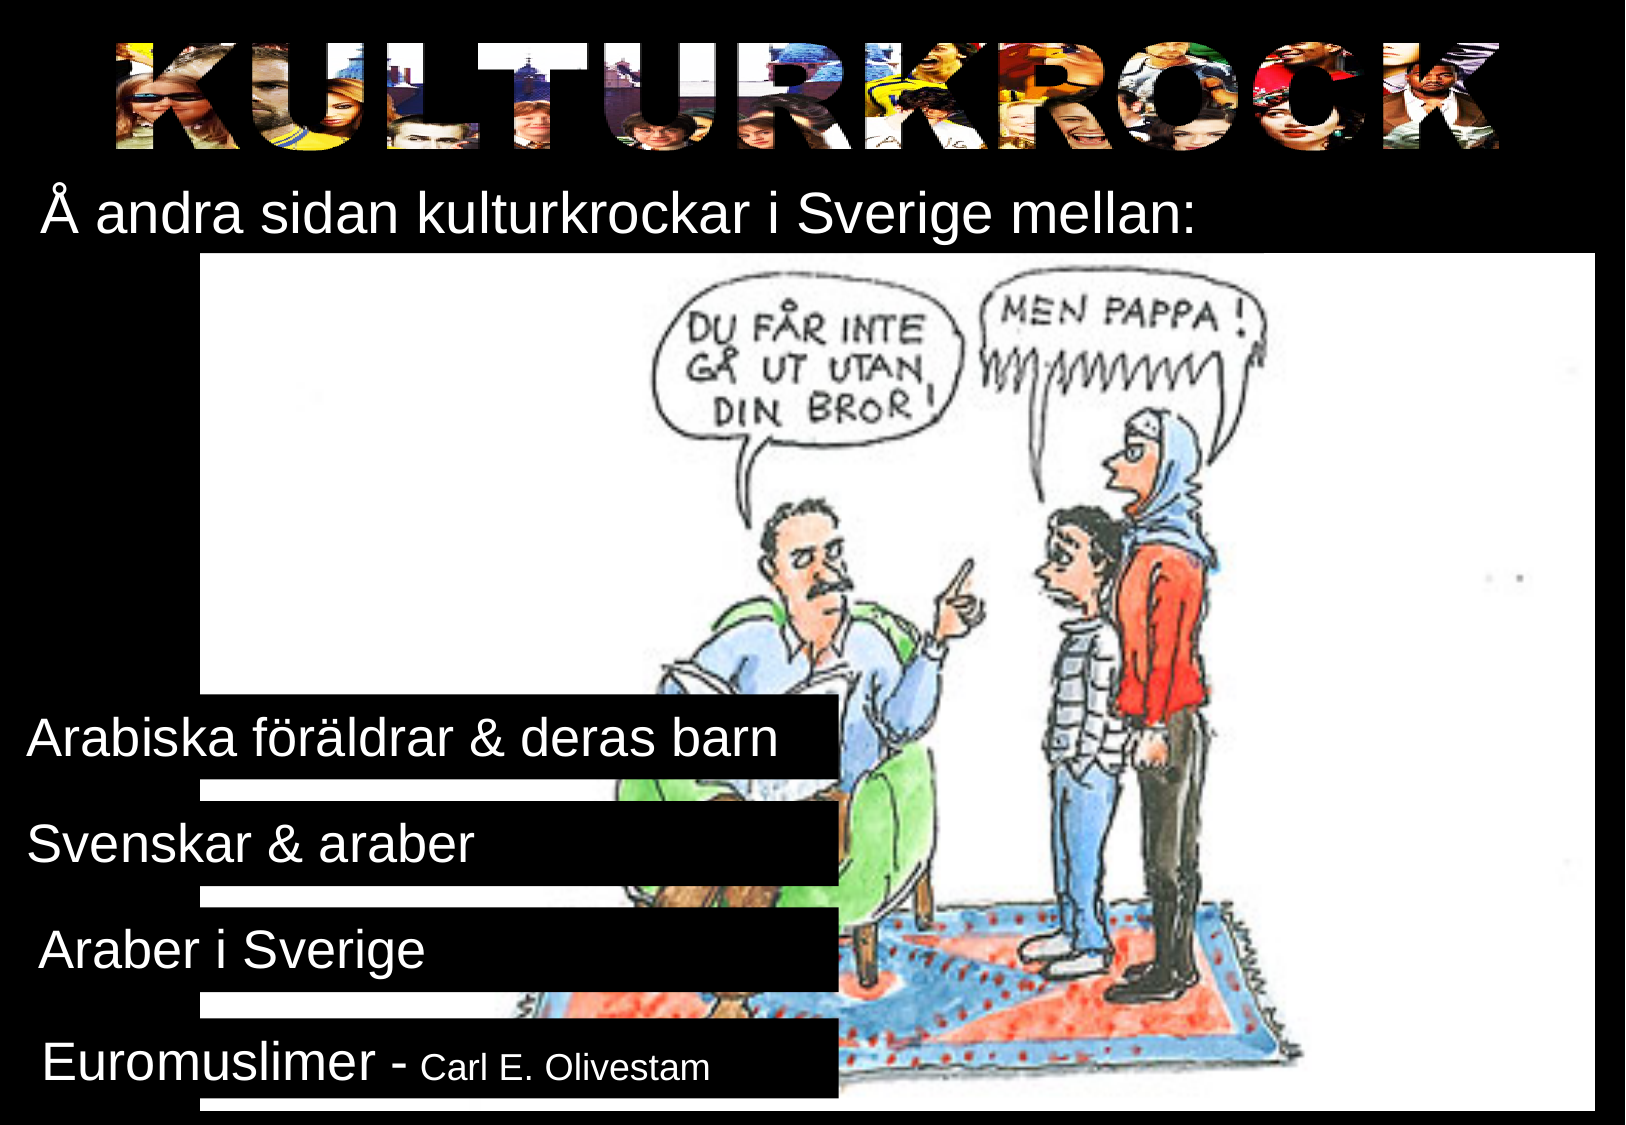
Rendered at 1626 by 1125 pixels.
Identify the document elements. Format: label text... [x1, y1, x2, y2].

text_box Å andra sidan kulturkrockar i Sverige mellan: [25, 168, 1264, 254]
text_box Svenskar & araber [11, 801, 839, 887]
text_box Arabiska föräldrar & deras barn [11, 694, 839, 780]
picture [200, 253, 1595, 1111]
text_box Euromuslimer - Carl E. Olivestam [11, 1018, 839, 1099]
picture [94, 0, 1524, 201]
text_box Araber i Sverige [23, 907, 839, 993]
